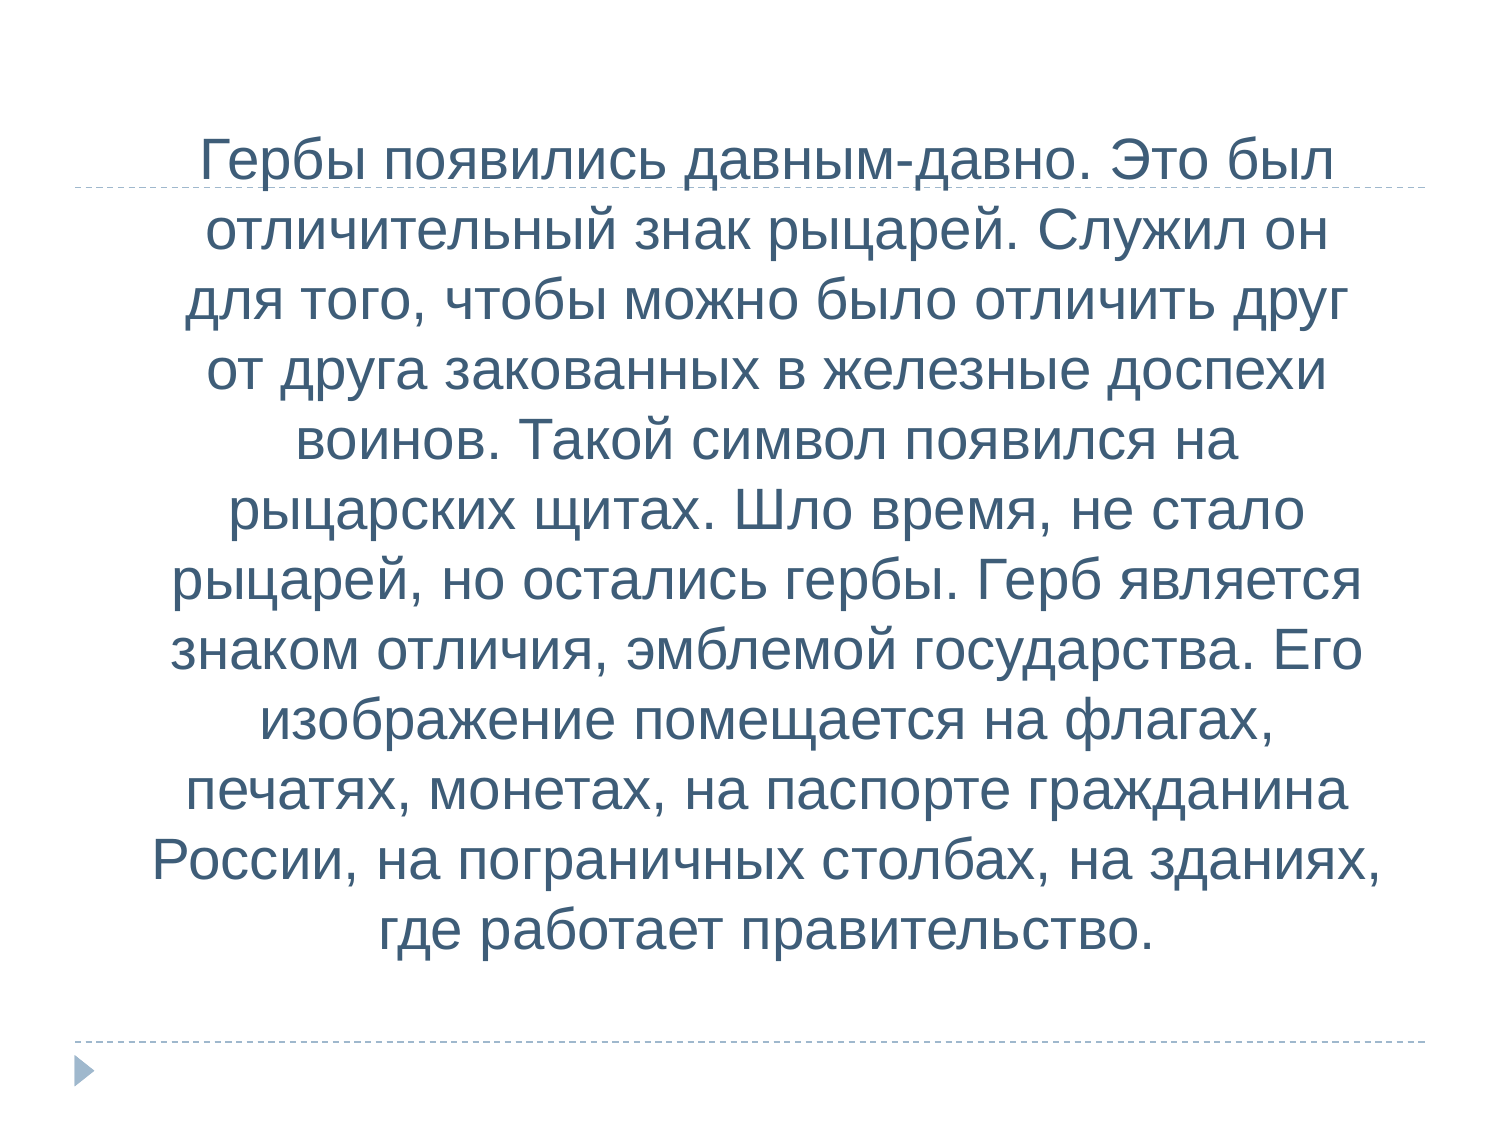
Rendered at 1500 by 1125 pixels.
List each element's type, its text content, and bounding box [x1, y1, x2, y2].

text_box Гербы появились давным-давно. Это был отличительный знак рыцарей. Служил он для того, чтобы можно было отличить друг от друга закованных в железные доспехи воинов. Такой символ появился на рыцарских щитах. Шло время, не стало рыцарей, но остались гербы. Герб является знаком отличия, эмблемой государства. Его изображение помещается на флагах, печатях, монетах, на паспорте гражданина России, на пограничных столбах, на зданиях, где работает правительство. [135, 113, 1400, 969]
